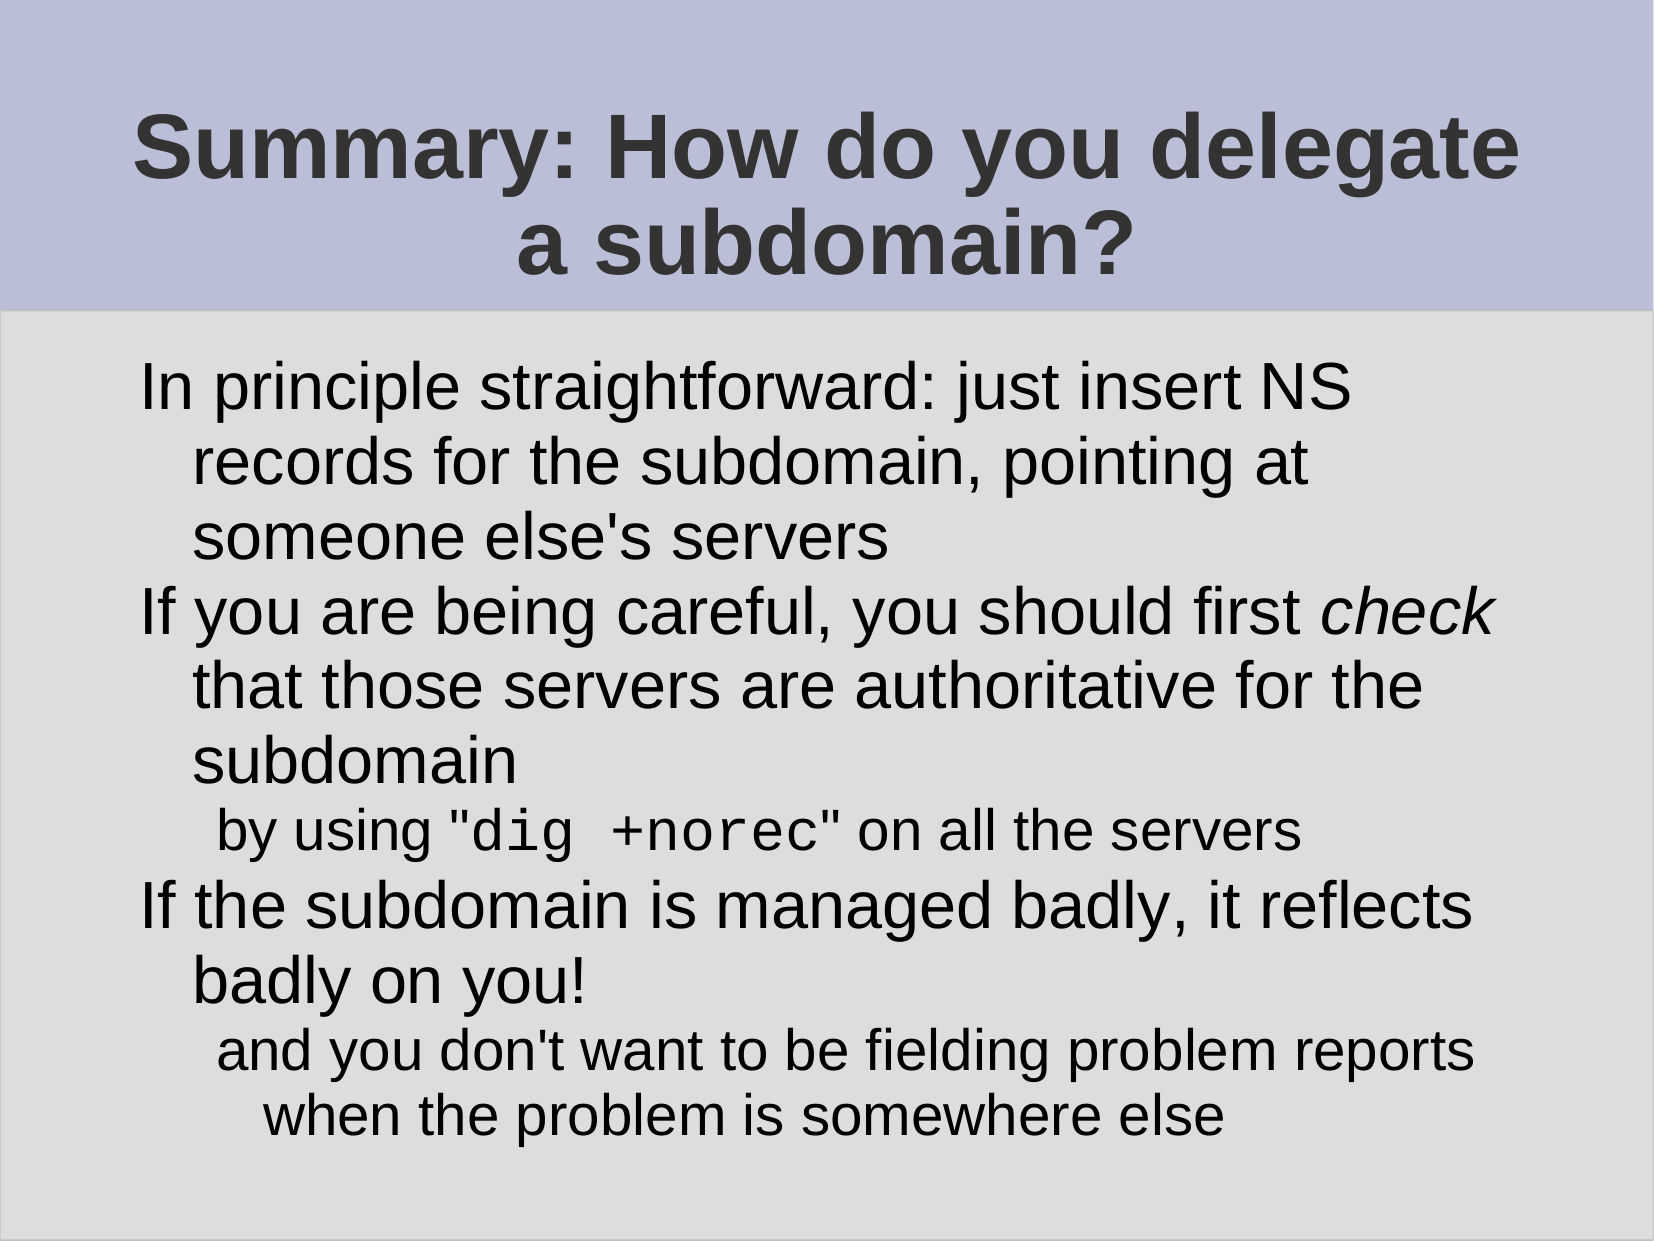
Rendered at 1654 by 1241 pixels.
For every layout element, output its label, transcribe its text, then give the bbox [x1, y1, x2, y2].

title Summary: How do you delegate a subdomain? [121, 89, 1534, 301]
list In principle straightforward: just insert NS records for the subdomain, pointing at someone else's servers If you are being careful, you should first check that those servers are authoritative for the subdomain by using "dig +norec" on all the servers If the subdomain is managed badly, it reflects badly on you! and you don't want to be fielding problem reports when the problem is somewhere else [121, 344, 1534, 1200]
